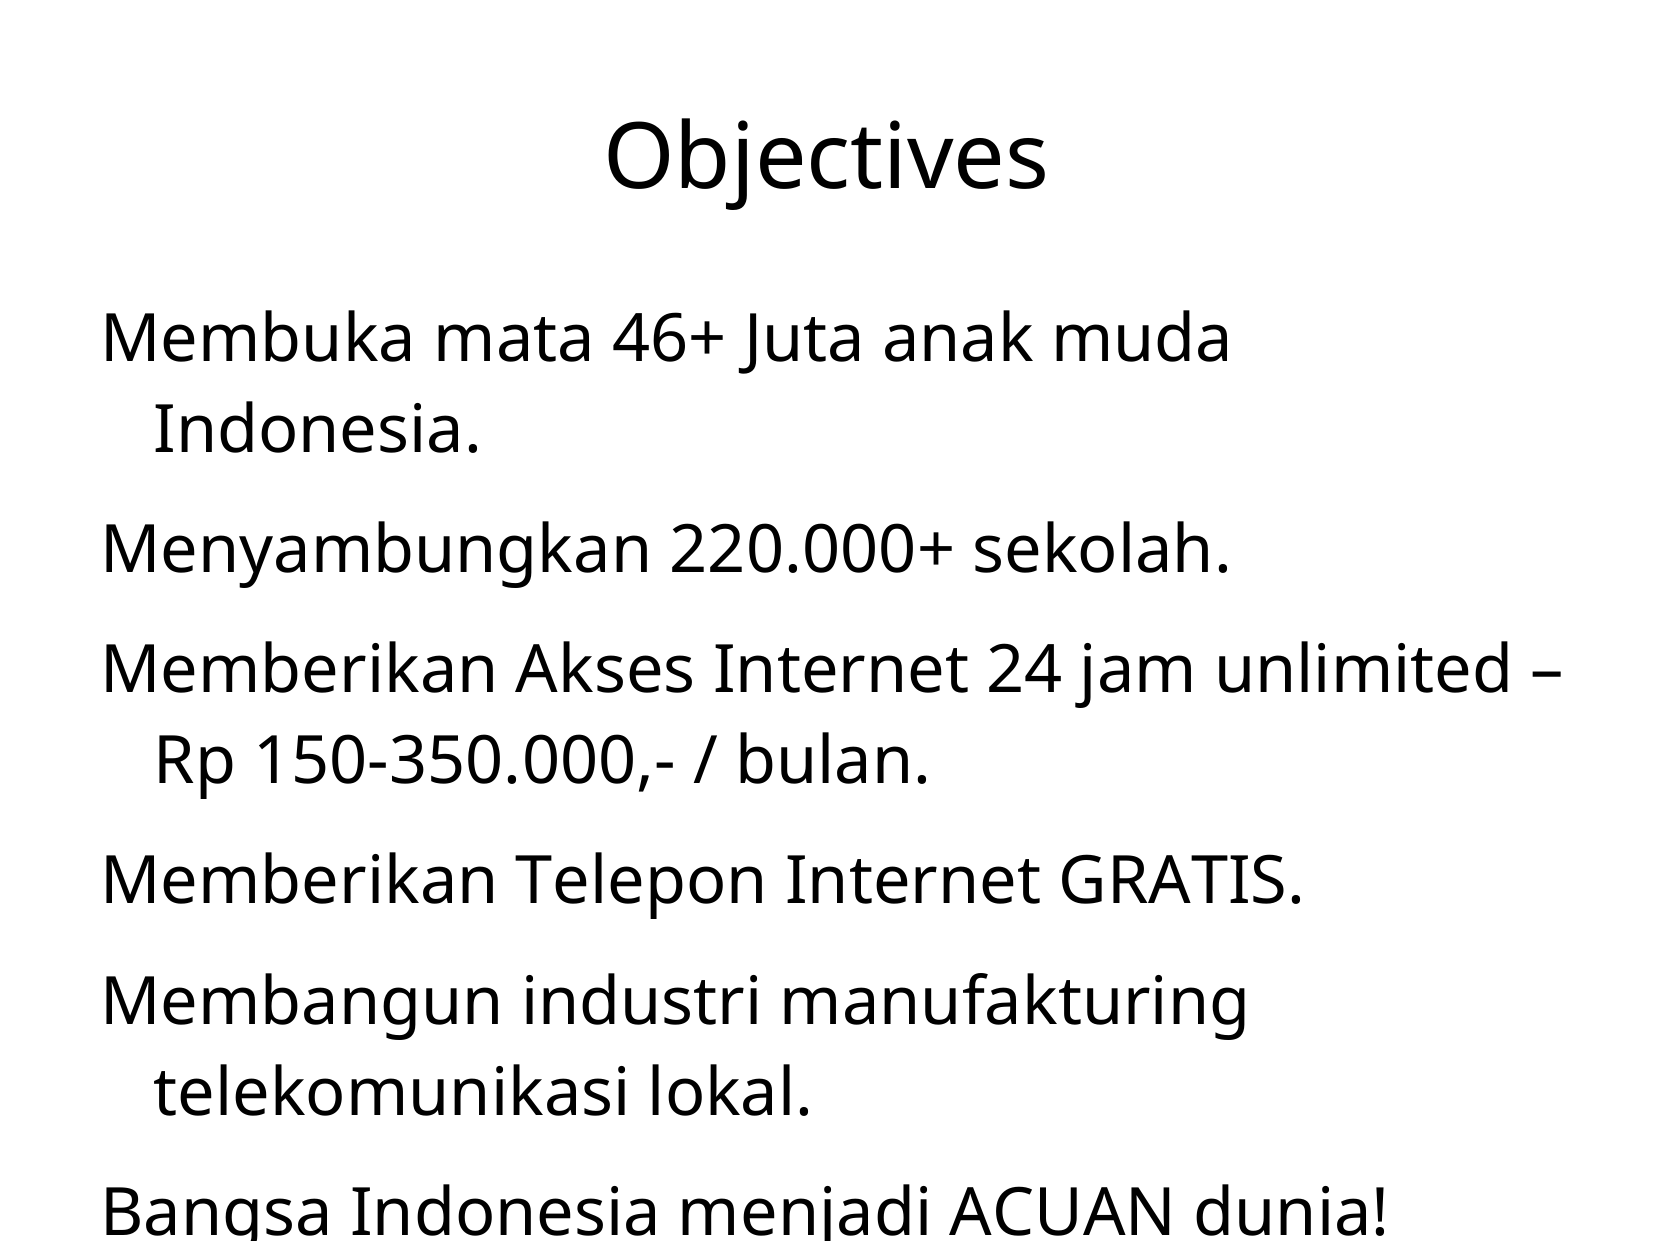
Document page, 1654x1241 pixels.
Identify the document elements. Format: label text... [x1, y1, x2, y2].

title Objectives [82, 49, 1571, 257]
list Membuka mata 46+ Juta anak muda Indonesia. Menyambungkan 220.000+ sekolah. Memberikan Akses Internet 24 jam unlimited – Rp 150-350.000,- / bulan. Memberikan Telepon Internet GRATIS. Membangun industri manufakturing telekomunikasi lokal. Bangsa Indonesia menjadi ACUAN dunia! [82, 290, 1571, 1094]
